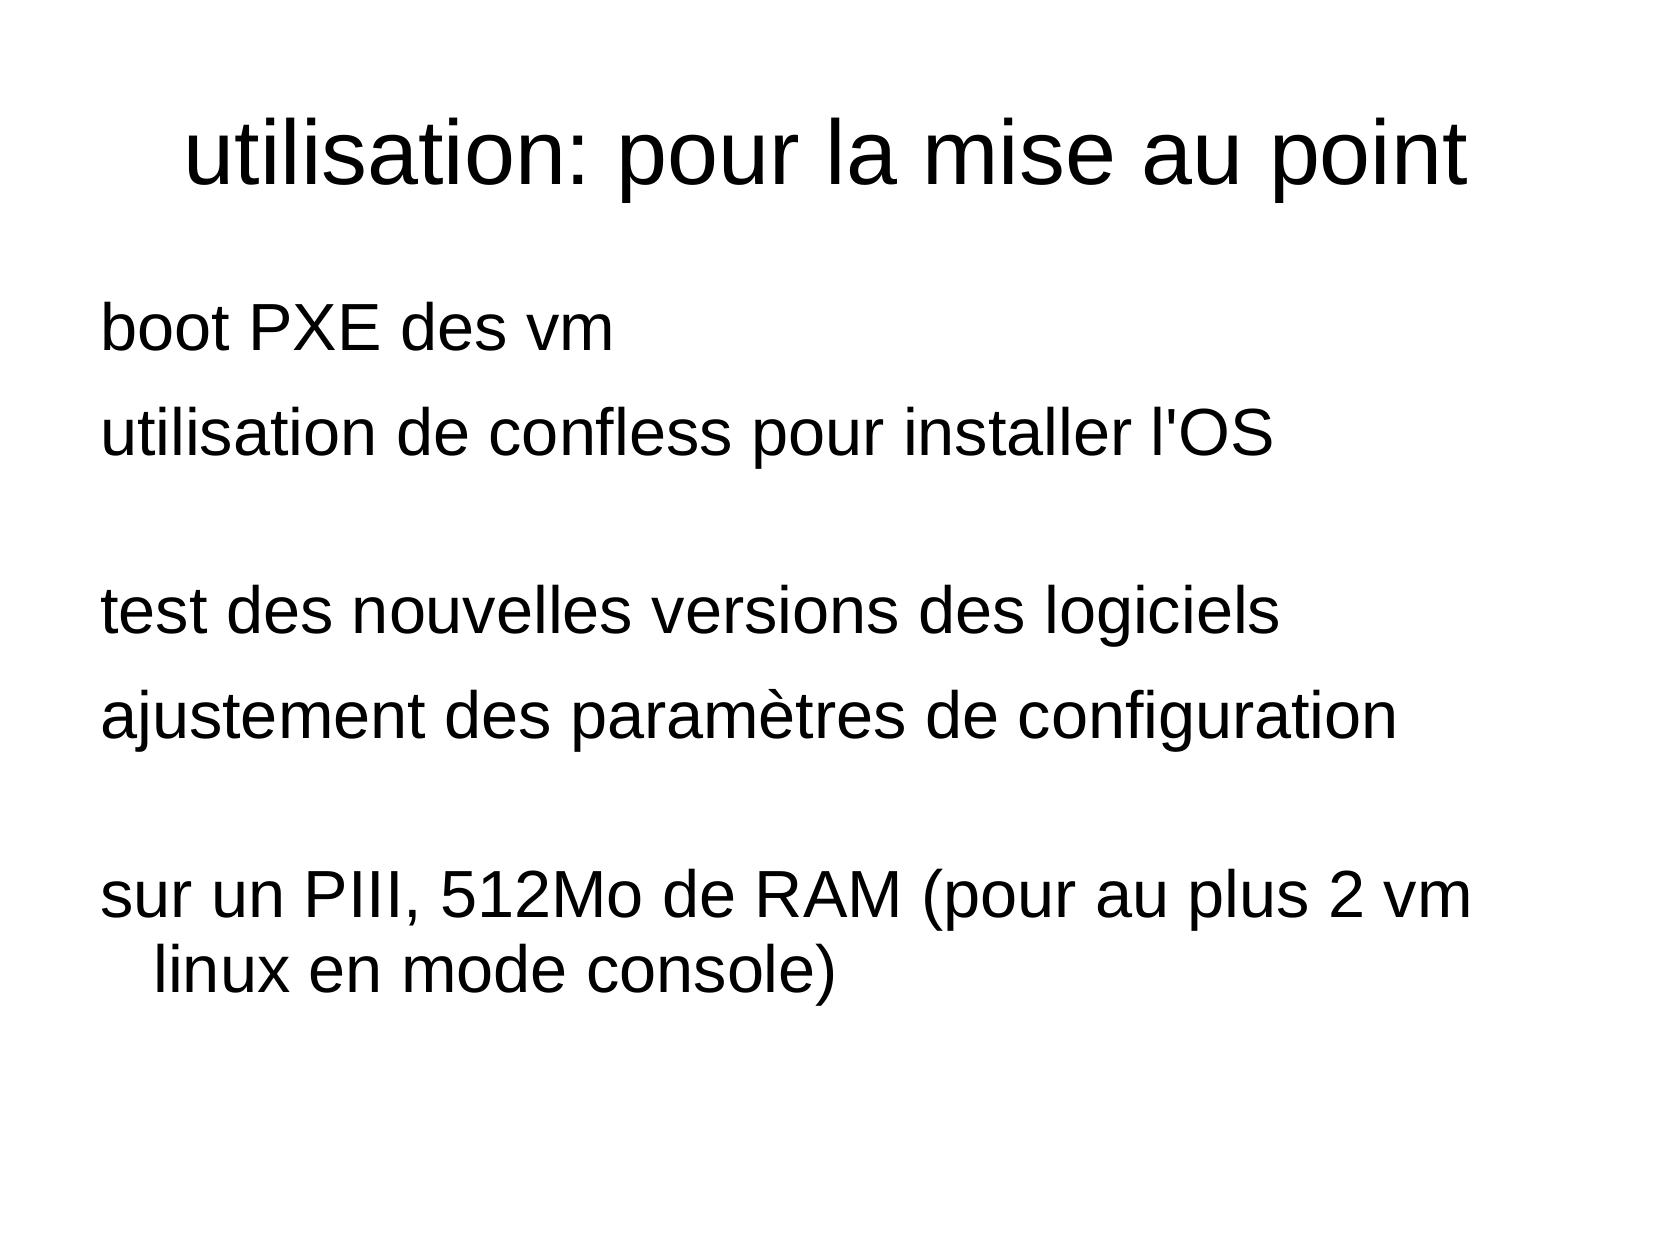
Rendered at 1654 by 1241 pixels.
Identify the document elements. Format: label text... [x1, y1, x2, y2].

title utilisation: pour la mise au point [82, 49, 1571, 257]
list boot PXE des vm utilisation de confless pour installer l'OS test des nouvelles versions des logiciels ajustement des paramètres de configuration sur un PIII, 512Mo de RAM (pour au plus 2 vm linux en mode console) [82, 290, 1571, 1109]
